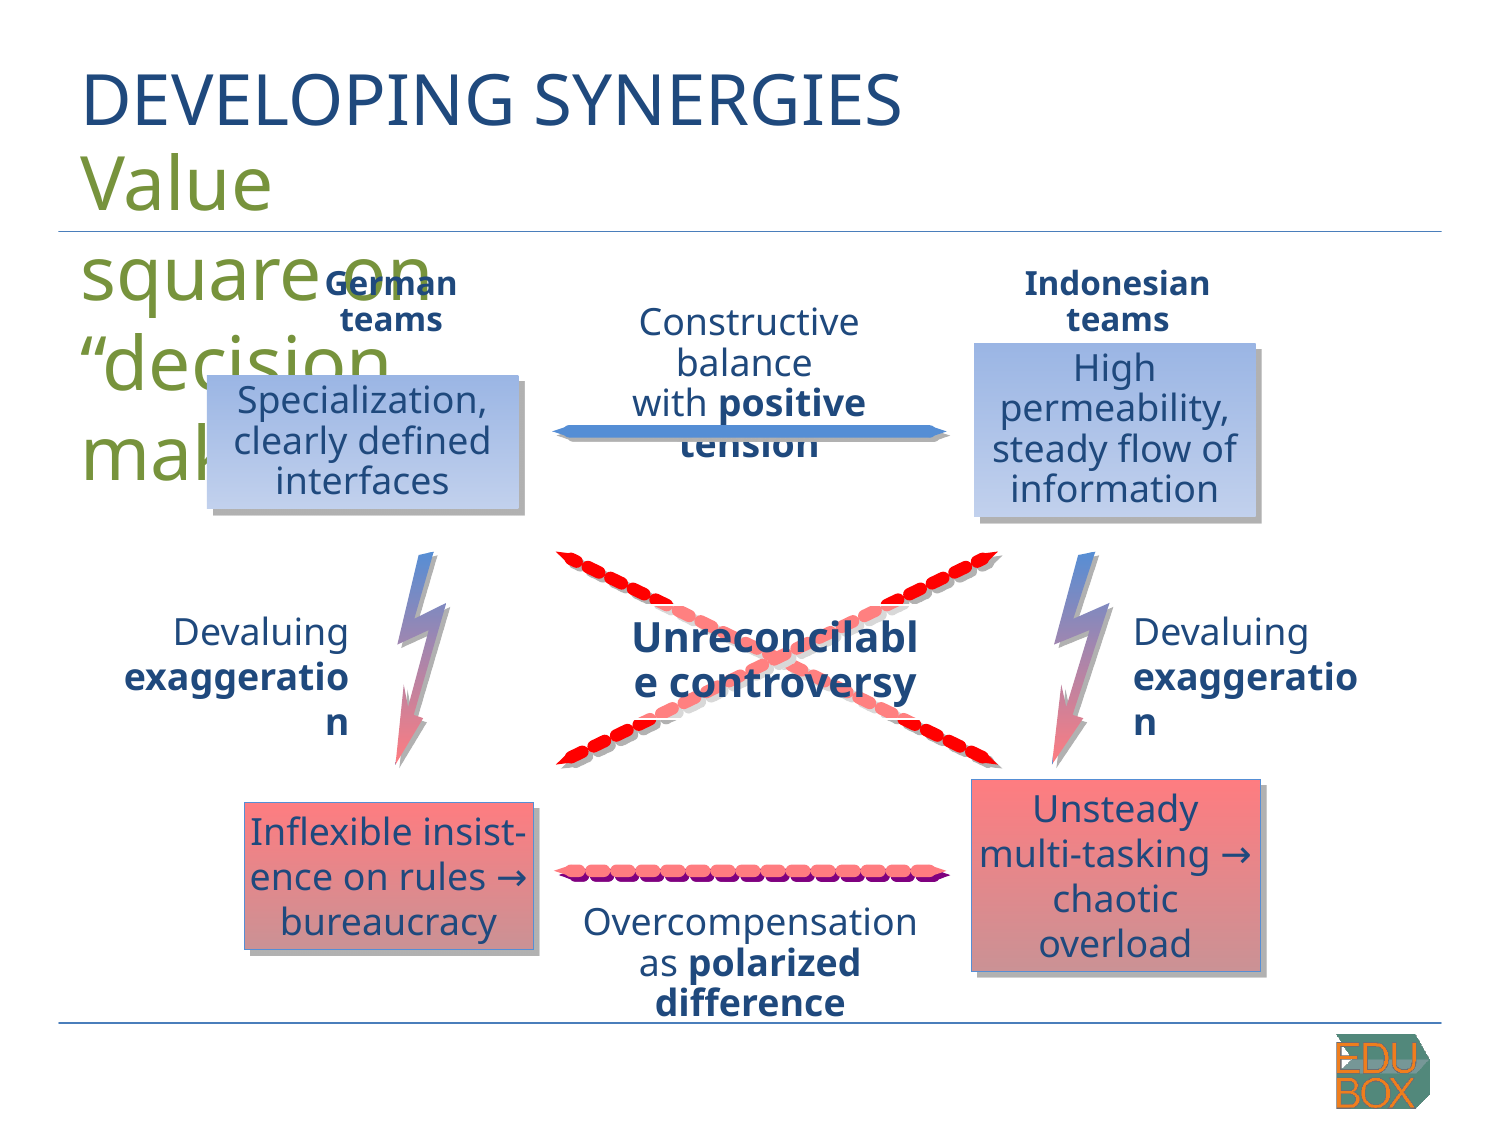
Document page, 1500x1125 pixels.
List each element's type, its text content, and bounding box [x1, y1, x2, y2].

text_box Indonesian teams [962, 267, 1274, 339]
text_box Unsteady multi-tasking → chaotic overload [971, 779, 1260, 971]
text_box High permeability, steady flow of information [974, 343, 1256, 517]
text_box Devaluing exaggeration [124, 608, 371, 743]
text_box Constructive balance with positive tension [571, 303, 927, 431]
text_box German teams [244, 267, 538, 339]
list Value square on “decision making” [64, 153, 1436, 247]
text_box Devaluing exaggeration [1133, 608, 1376, 743]
text_box Specialization, clearly defined interfaces [207, 375, 518, 509]
text_box [1051, 551, 1110, 765]
title DEVELOPING SYNERGIES [64, 42, 1500, 153]
text_box Overcompensation as polarized difference [572, 903, 928, 1025]
text_box [395, 551, 447, 765]
text_box Constructive balance with positive tension [571, 432, 927, 465]
picture [1328, 1028, 1437, 1114]
text_box Inflexible insist-ence on rules → bureaucracy [244, 802, 533, 949]
text_box Unreconcilable controversy [625, 605, 925, 719]
